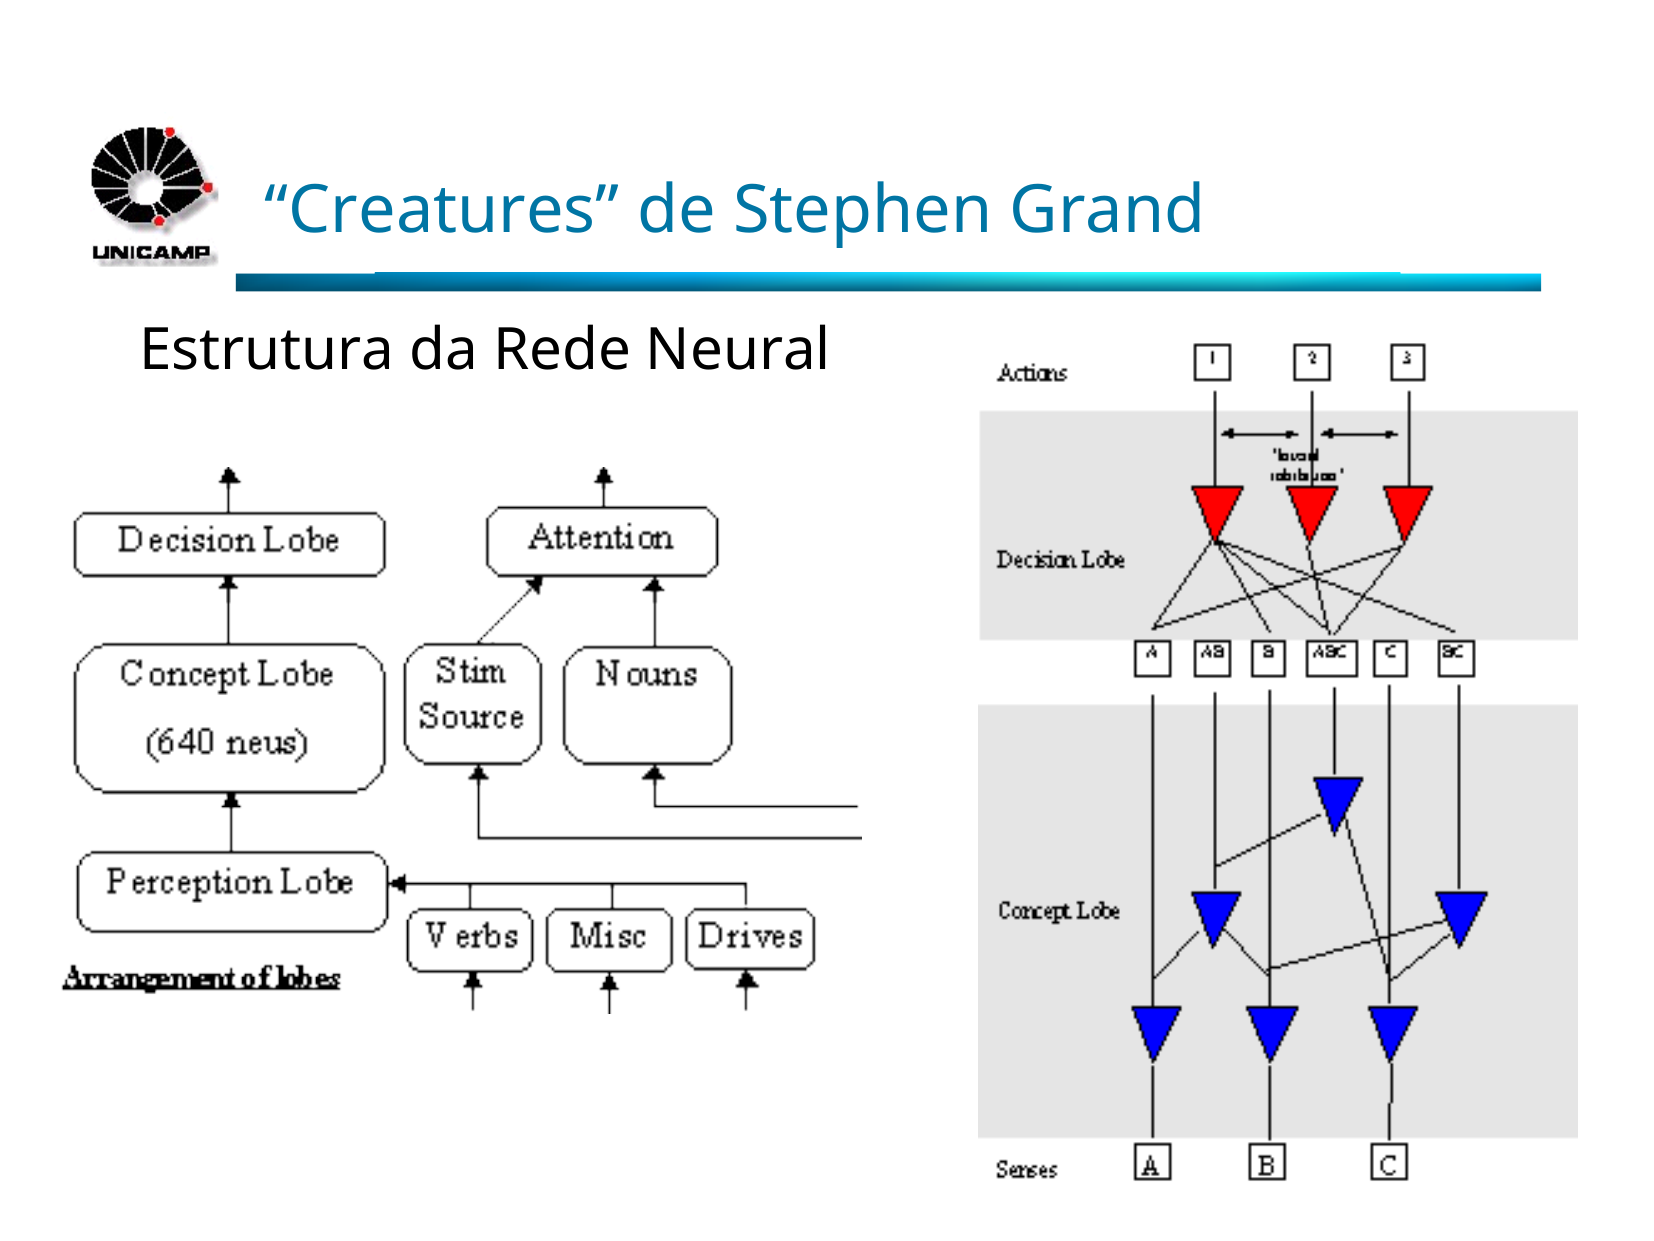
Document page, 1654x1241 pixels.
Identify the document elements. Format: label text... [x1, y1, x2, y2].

picture [978, 342, 1578, 1191]
picture [43, 467, 862, 1014]
list Estrutura da Rede Neural [82, 340, 1562, 1096]
title “Creatures” de Stephen Grand [257, 41, 1581, 248]
picture [125, 272, 1654, 295]
